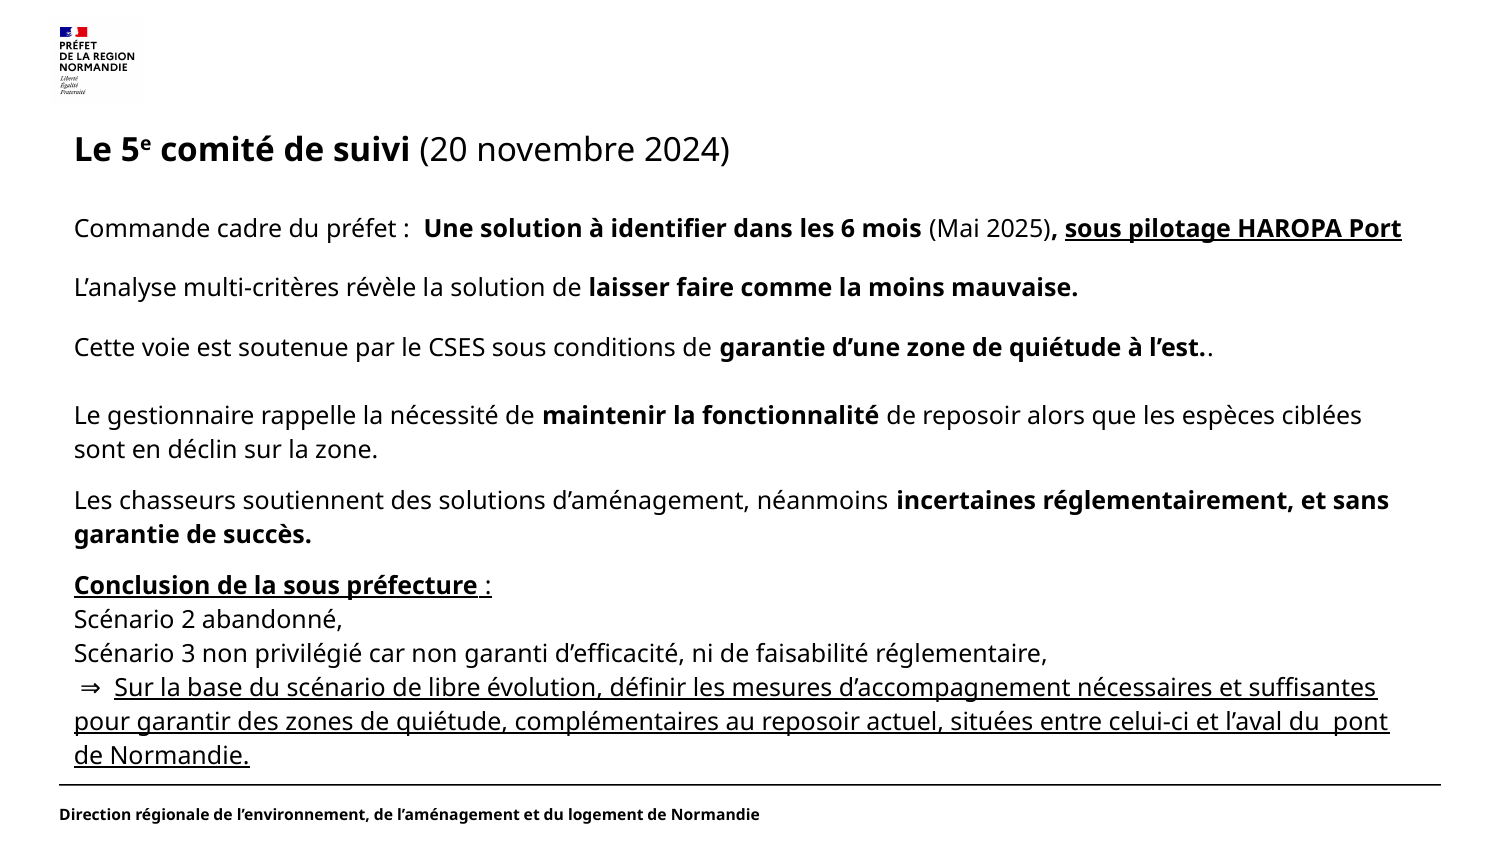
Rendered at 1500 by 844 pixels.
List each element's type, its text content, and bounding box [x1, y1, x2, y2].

text_box Le 5e comité de suivi (20 novembre 2024) Commande cadre du préfet : Une solution à identifier dans les 6 mois (Mai 2025), sous pilotage HAROPA Port L’analyse multi-critères révèle la solution de laisser faire comme la moins mauvaise. Cette voie est soutenue par le CSES sous conditions de garantie d’une zone de quiétude à l’est.. Le gestionnaire rappelle la nécessité de maintenir la fonctionnalité de reposoir alors que les espèces ciblées sont en déclin sur la zone. Les chasseurs soutiennent des solutions d’aménagement, néanmoins incertaines réglementairement, et sans garantie de succès. Conclusion de la sous préfecture : Scénario 2 abandonné, Scénario 3 non privilégié car non garanti d’efficacité, ni de faisabilité réglementaire, ⇒ Sur la base du scénario de libre évolution, définir les mesures d’accompagnement nécessaires et suffisantes pour garantir des zones de quiétude, complémentaires au reposoir actuel, situées entre celui-ci et l’aval du pont de Normandie. [59, 118, 1418, 844]
picture [50, 17, 144, 104]
text_box Direction régionale de l’environnement, de l’aménagement et du logement de Normandie [59, 784, 1028, 844]
